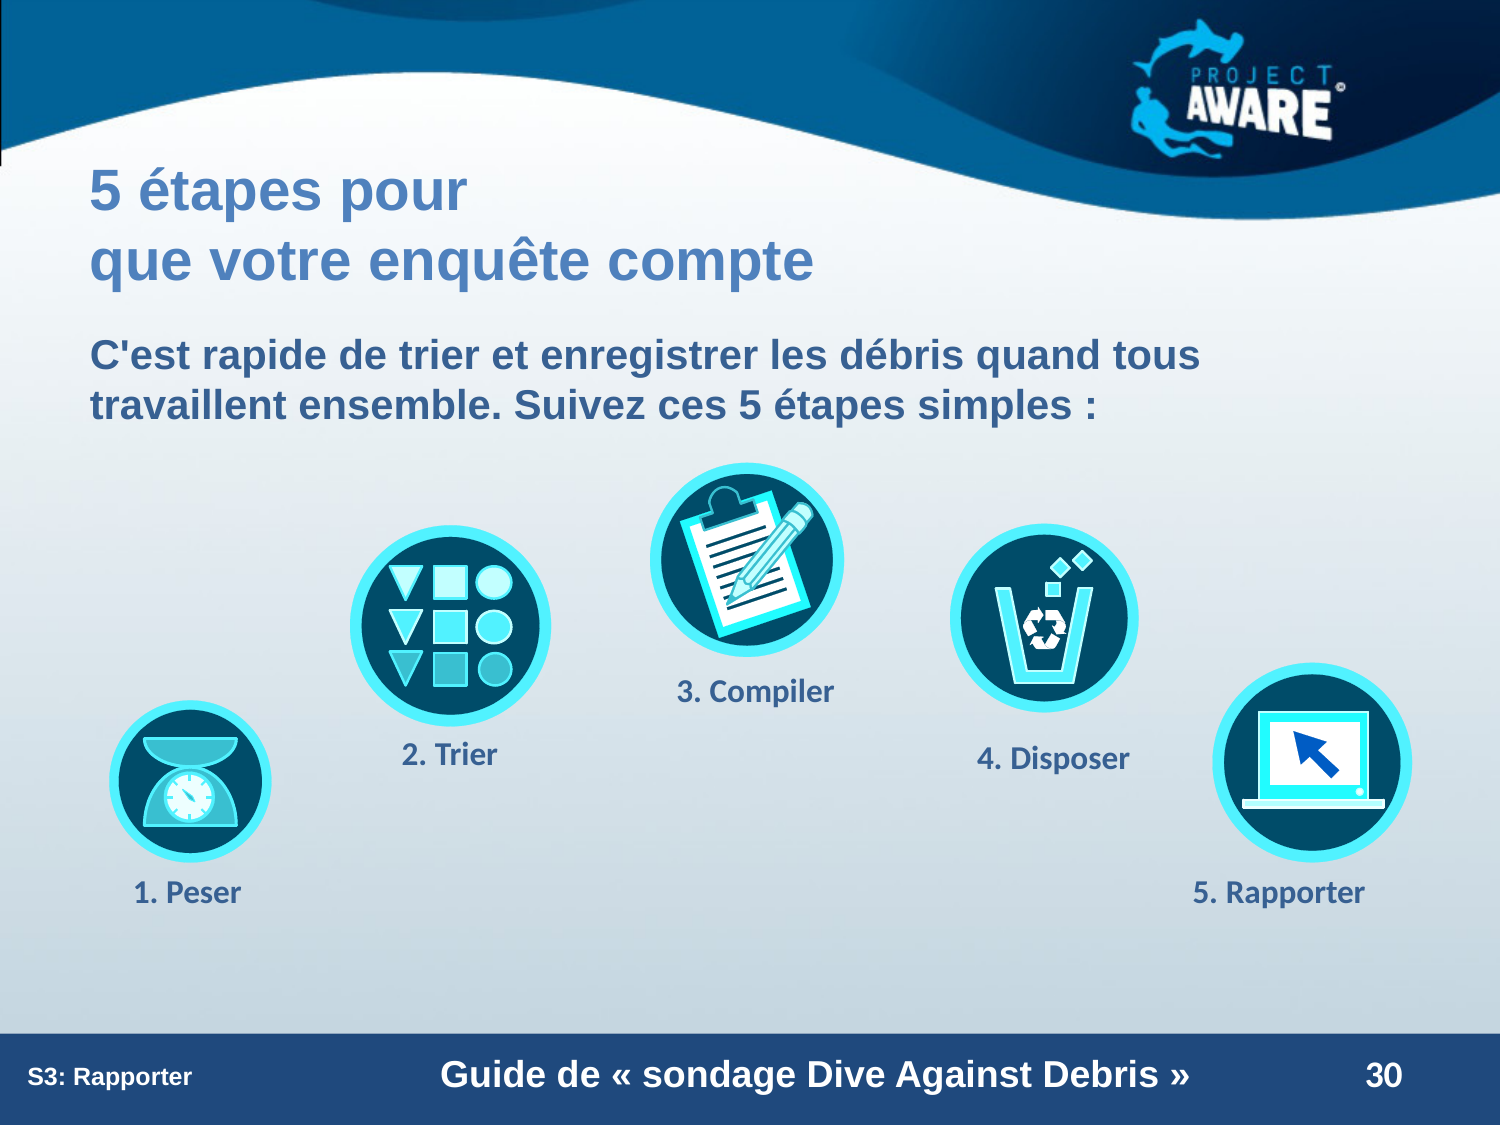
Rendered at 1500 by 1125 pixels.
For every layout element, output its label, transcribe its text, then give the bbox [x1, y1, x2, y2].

text_box 1. Peser [87, 862, 288, 925]
text_box 5. Rapporter [1145, 862, 1413, 925]
text_box S3: Rapporter [12, 1052, 425, 1103]
text_box C'est rapide de trier et enregistrer les débris quand tous travaillent ensemble. Suivez ces 5 étapes simples : [74, 320, 1413, 433]
text_box 2. Trier [350, 724, 550, 788]
text_box 4. Disposer [926, 728, 1182, 792]
text_box <numéro> [1350, 1042, 1475, 1103]
picture [0, 0, 1500, 1037]
text_box Guide de « sondage Dive Against Debris » [425, 1042, 1276, 1103]
text_box 3. Compiler [625, 661, 886, 724]
text_box 5 étapes pour que votre enquête compte [75, 144, 1075, 308]
